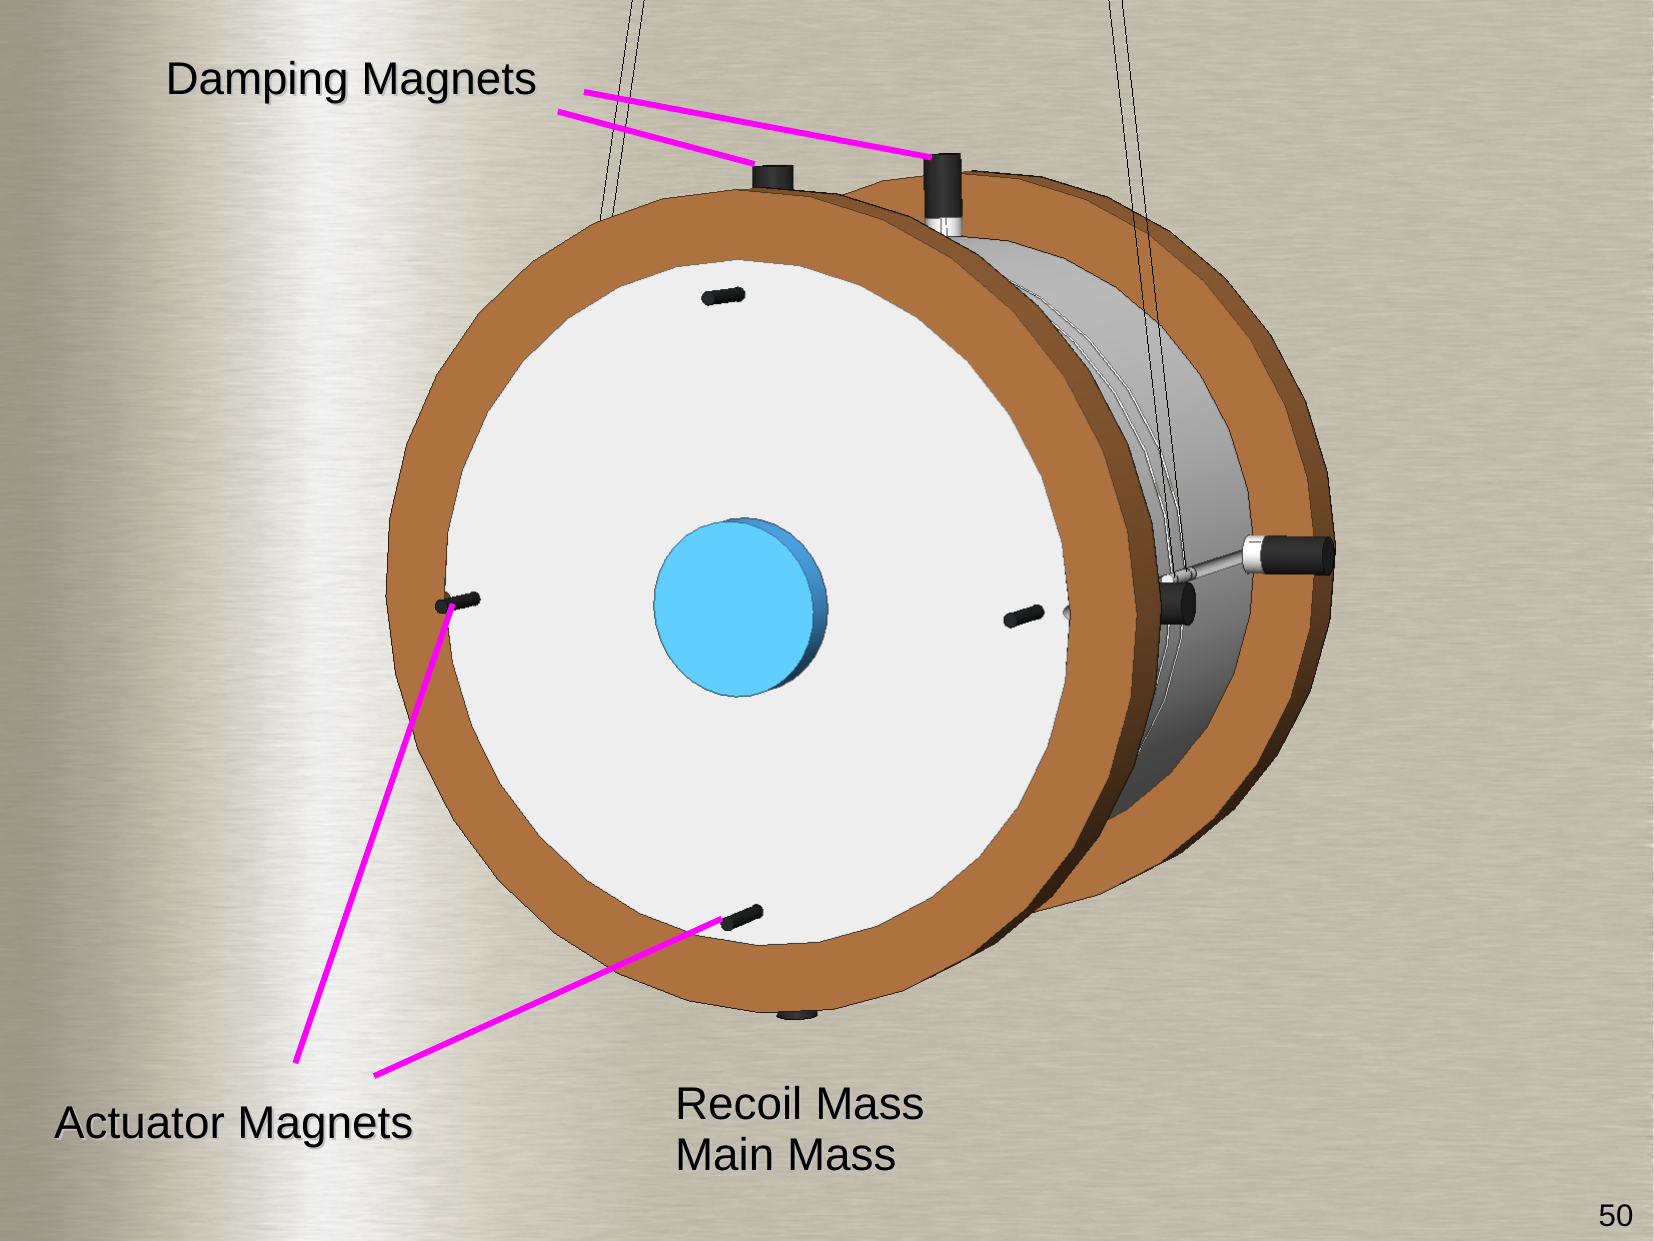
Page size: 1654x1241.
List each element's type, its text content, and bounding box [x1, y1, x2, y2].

text_box Damping Magnets [150, 45, 553, 113]
text_box Recoil Mass Main Mass [660, 1070, 940, 1189]
text_box Actuator Magnets [39, 1089, 429, 1156]
picture [0, 0, 1654, 1241]
